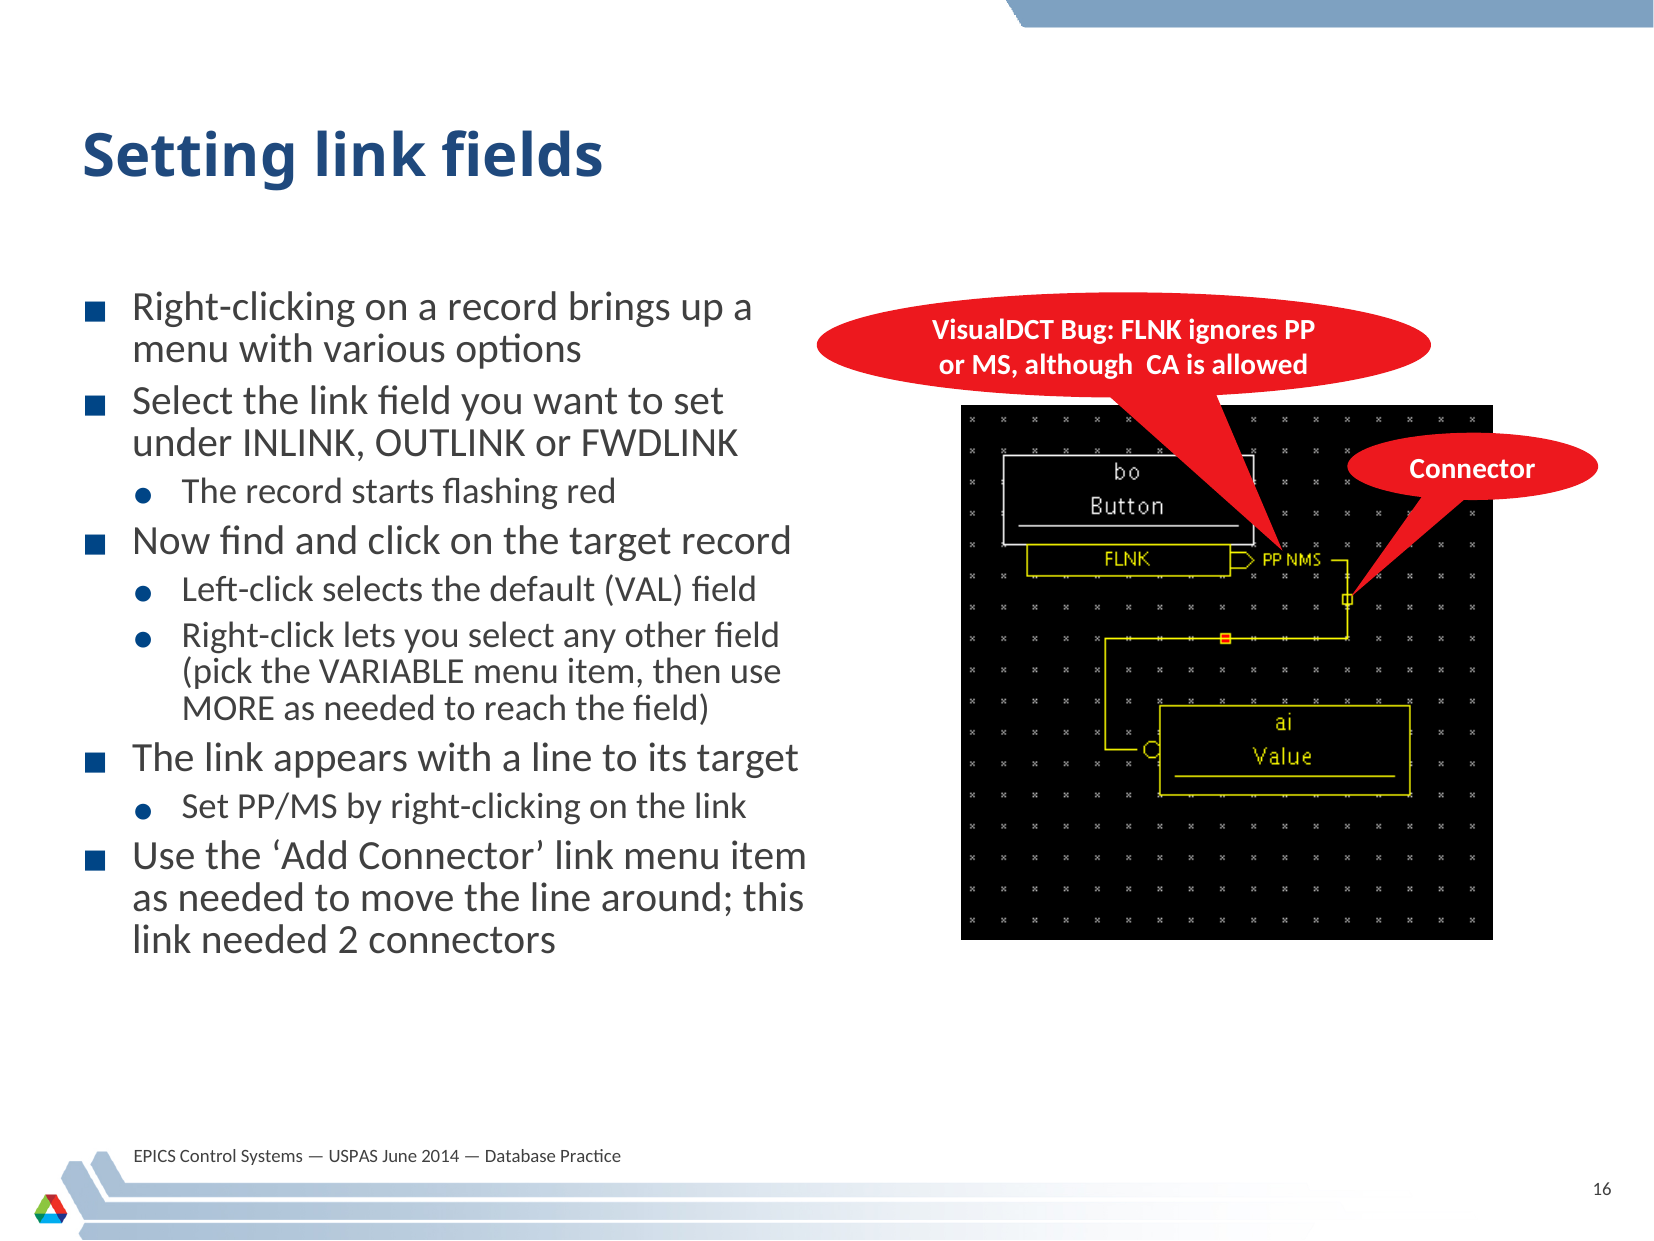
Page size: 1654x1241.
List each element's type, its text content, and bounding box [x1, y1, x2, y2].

list Right-clicking on a record brings up a menu with various options Select the link field you want to set under INLINK, OUTLINK or FWDLINK The record starts flashing red Now find and click on the target record Left-click selects the default (VAL) field Right-click lets you select any other field (pick the VARIABLE menu item, then use MORE as needed to reach the field) The link appears with a line to its target Set PP/MS by right-clicking on the link Use the ‘Add Connector’ link menu item as needed to move the line around; this link needed 2 connectors [82, 289, 809, 1108]
picture [0, 1143, 1654, 1240]
text_box Connector [1347, 432, 1599, 598]
text_box VisualDCT Bug: FLNK ignores PP or MS, although CA is allowed [816, 292, 1431, 551]
picture [0, 0, 1654, 29]
picture [961, 405, 1493, 941]
title Setting link fields [82, 49, 1571, 257]
